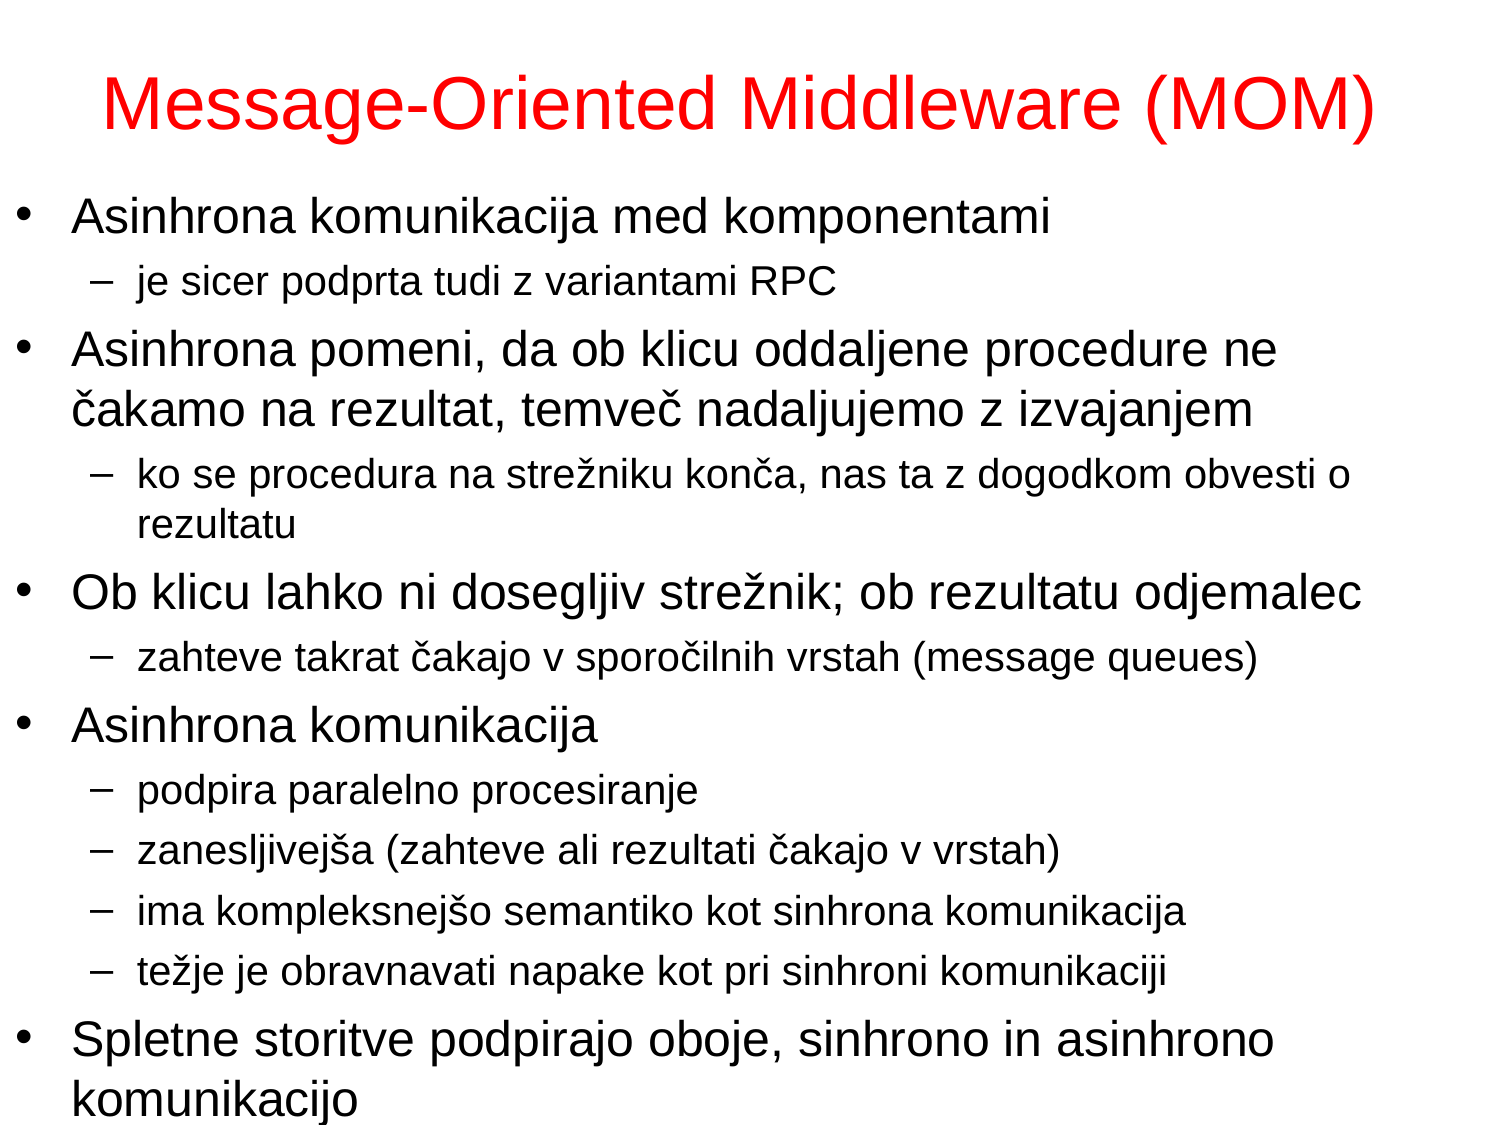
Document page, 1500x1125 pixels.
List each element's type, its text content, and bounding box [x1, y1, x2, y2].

list Asinhrona komunikacija med komponentami je sicer podprta tudi z variantami RPC Asinhrona pomeni, da ob klicu oddaljene procedure ne čakamo na rezultat, temveč nadaljujemo z izvajanjem ko se procedura na strežniku konča, nas ta z dogodkom obvesti o rezultatu Ob klicu lahko ni dosegljiv strežnik; ob rezultatu odjemalec zahteve takrat čakajo v sporočilnih vrstah (message queues) Asinhrona komunikacija podpira paralelno procesiranje zanesljivejša (zahteve ali rezultati čakajo v vrstah) ima kompleksnejšo semantiko kot sinhrona komunikacija težje je obravnavati napake kot pri sinhroni komunikaciji Spletne storitve podpirajo oboje, sinhrono in asinhrono komunikacijo [0, 175, 1436, 1125]
title Message-Oriented Middleware (MOM) [0, 31, 1500, 169]
